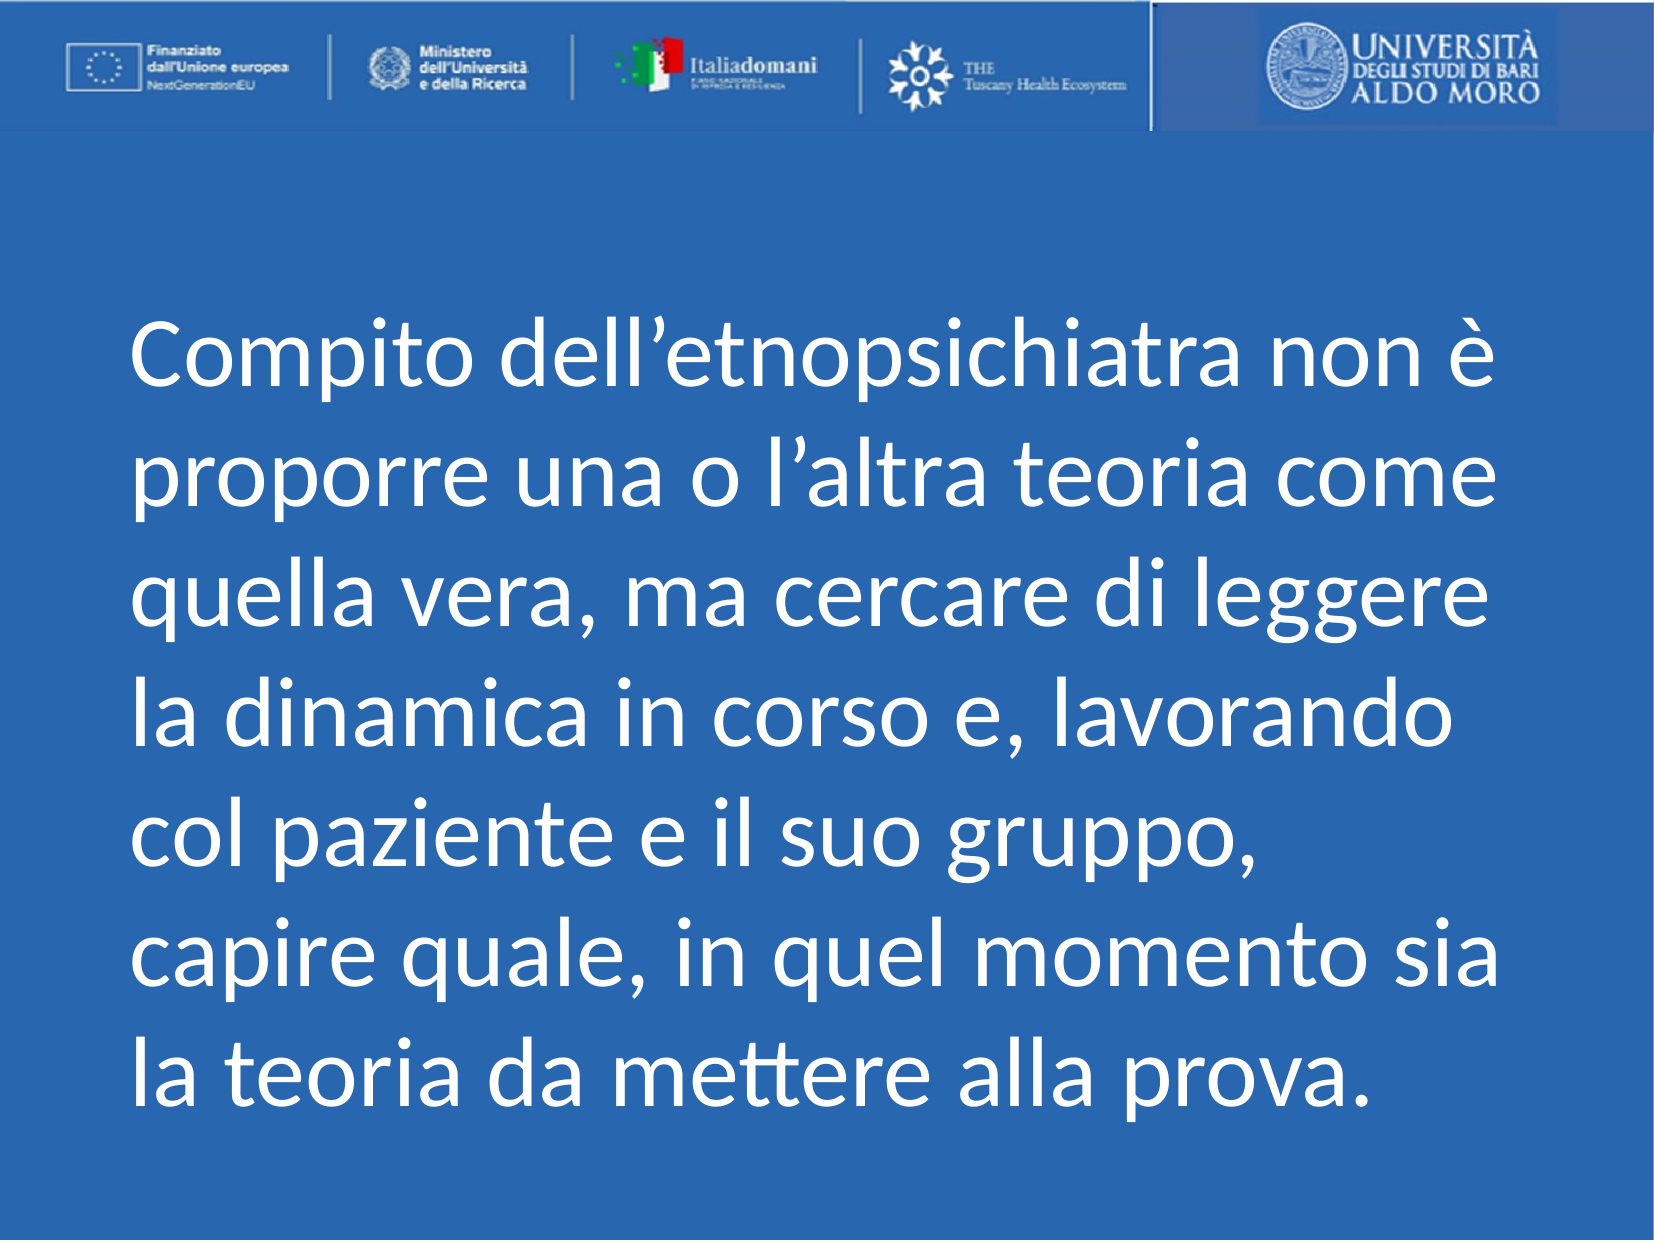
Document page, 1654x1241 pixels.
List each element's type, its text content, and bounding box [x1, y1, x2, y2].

subtitle Compito dell’etnopsichiatra non è proporre una o l’altra teoria come quella vera, ma cercare di leggere la dinamica in corso e, lavorando col paziente e il suo gruppo, capire quale, in quel momento sia la teoria da mettere alla prova. [115, 279, 1539, 1018]
picture [0, 0, 1654, 132]
